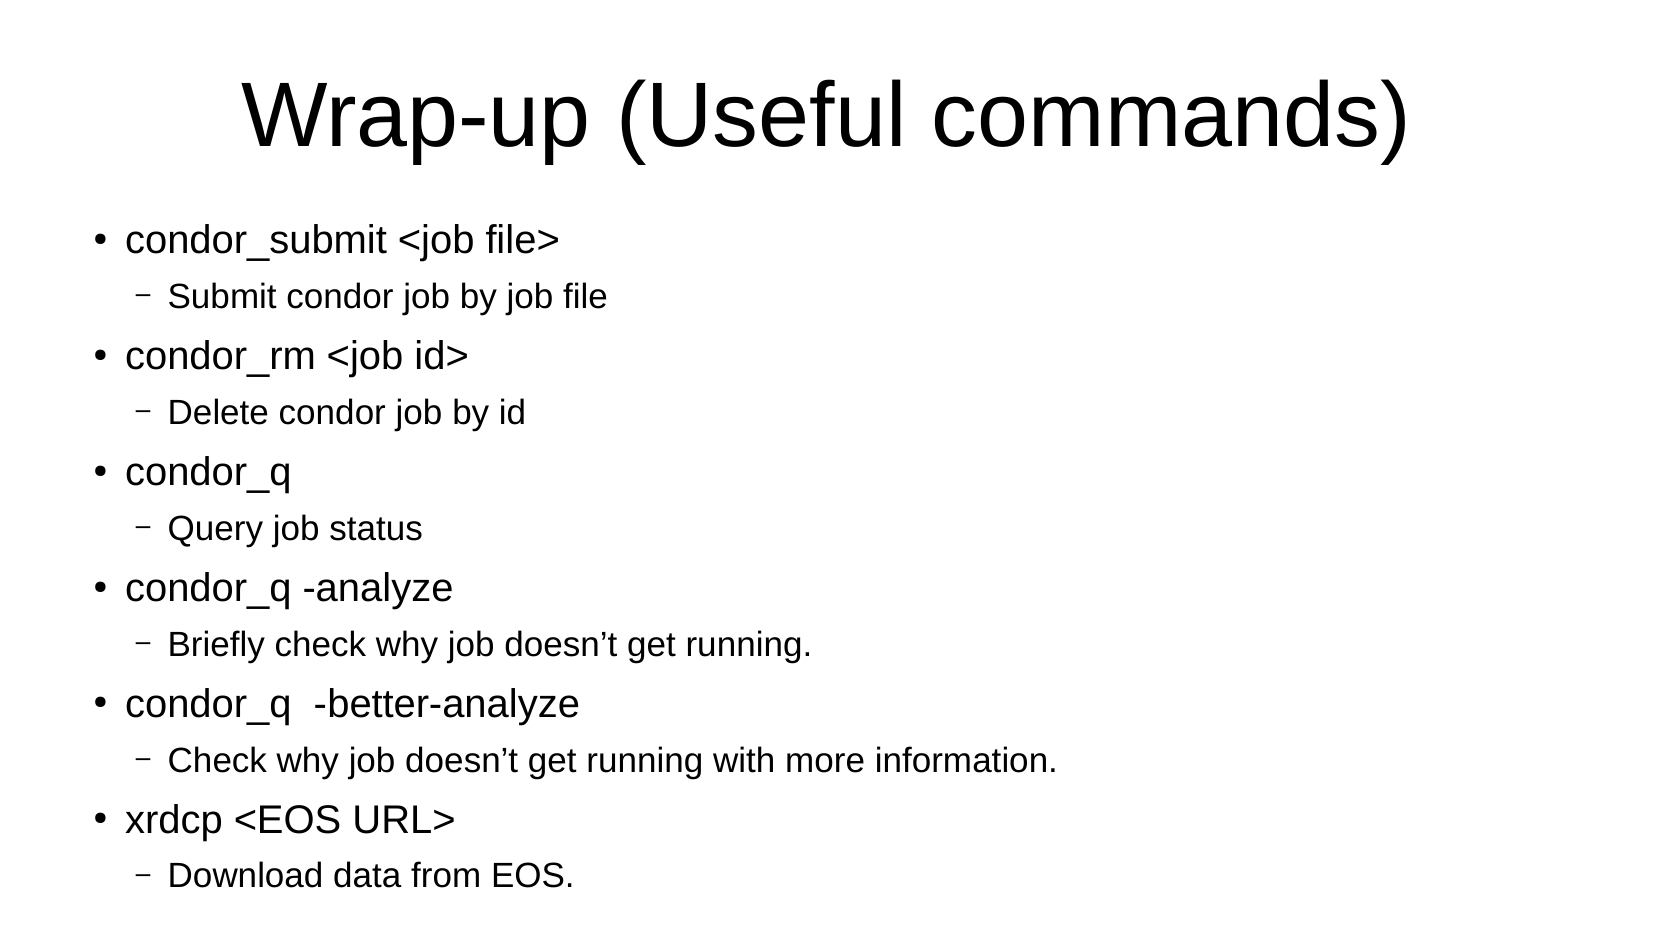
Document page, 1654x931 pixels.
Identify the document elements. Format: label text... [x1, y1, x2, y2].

list condor_submit <job file> Submit condor job by job file condor_rm <job id> Delete condor job by id condor_q Query job status condor_q -analyze Briefly check why job doesn’t get running. condor_q -better-analyze Check why job doesn’t get running with more information. xrdcp <EOS URL> Download data from EOS. [82, 217, 1571, 901]
title Wrap-up (Useful commands) [82, 37, 1571, 193]
